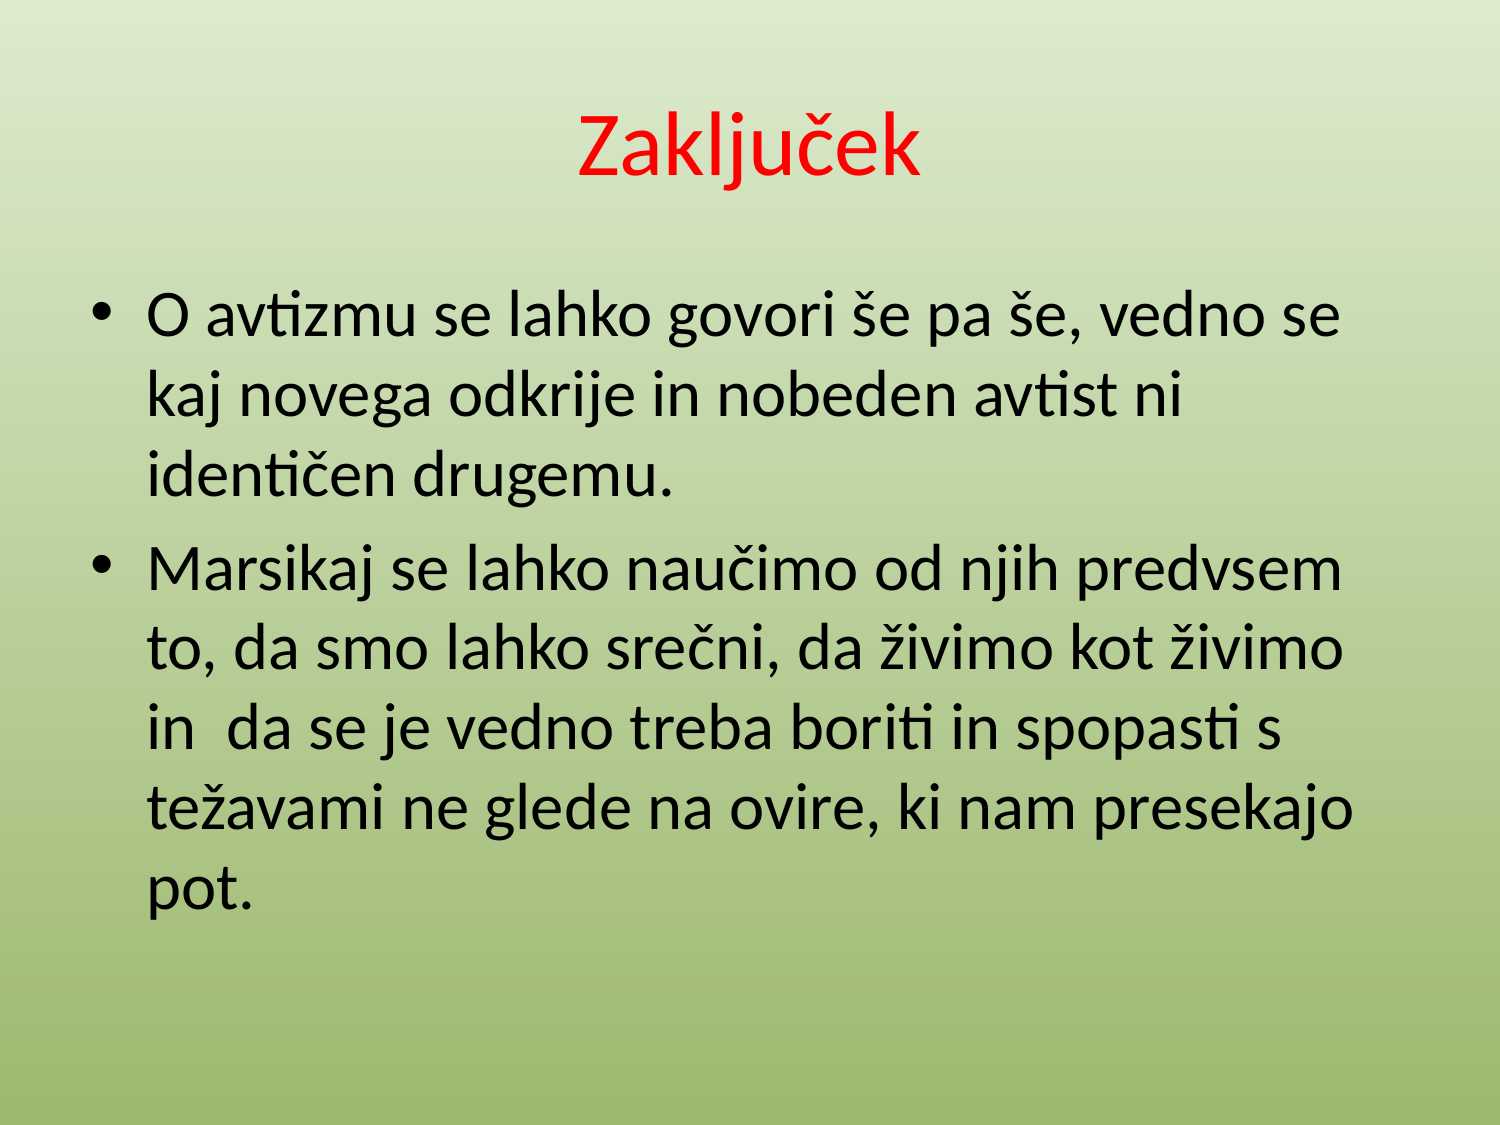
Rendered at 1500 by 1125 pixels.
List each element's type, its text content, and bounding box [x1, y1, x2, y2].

title Zaključek [75, 45, 1425, 233]
list O avtizmu se lahko govori še pa še, vedno se kaj novega odkrije in nobeden avtist ni identičen drugemu. Marsikaj se lahko naučimo od njih predvsem to, da smo lahko srečni, da živimo kot živimo in da se je vedno treba boriti in spopasti s težavami ne glede na ovire, ki nam presekajo pot. [75, 262, 1425, 1005]
